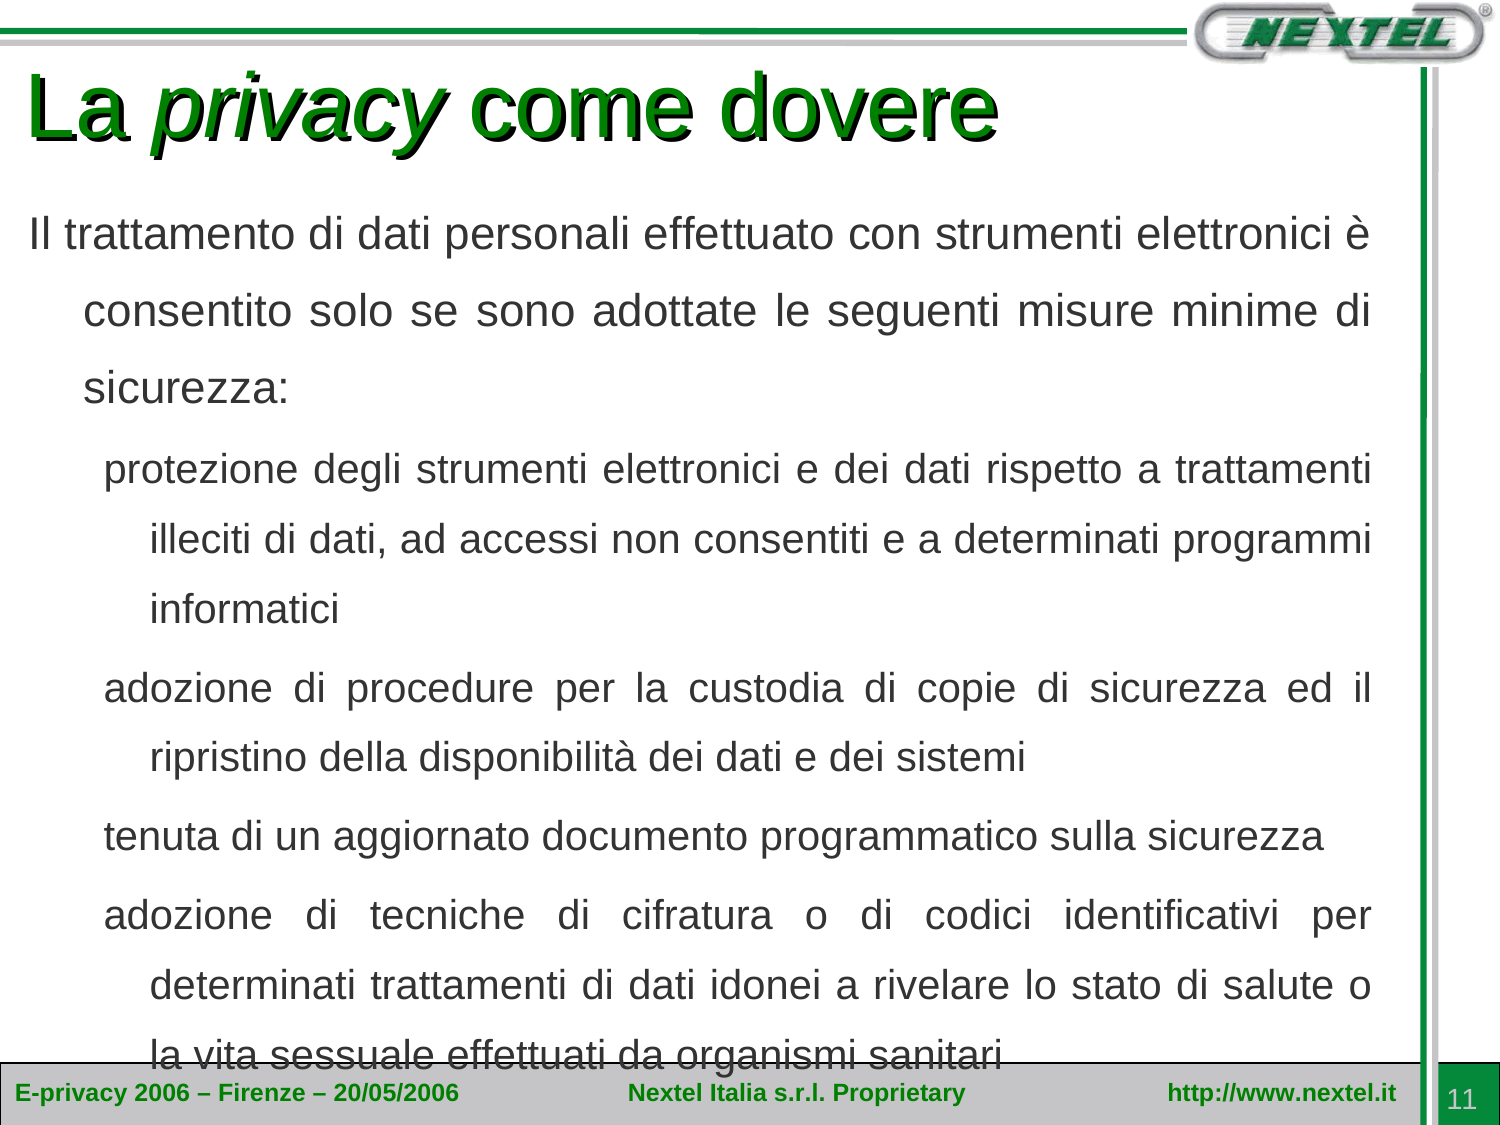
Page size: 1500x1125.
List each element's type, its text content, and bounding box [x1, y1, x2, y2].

picture [1187, 0, 1500, 67]
list Il trattamento di dati personali effettuato con strumenti elettronici è consentito solo se sono adottate le seguenti misure minime di sicurezza: protezione degli strumenti elettronici e dei dati rispetto a trattamenti illeciti di dati, ad accessi non consentiti e a determinati programmi informatici adozione di procedure per la custodia di copie di sicurezza ed il ripristino della disponibilità dei dati e dei sistemi tenuta di un aggiornato documento programmatico sulla sicurezza adozione di tecniche di cifratura o di codici identificativi per determinati trattamenti di dati idonei a rivelare lo stato di salute o la vita sessuale effettuati da organismi sanitari [13, 175, 1388, 1064]
title La privacy come dovere [10, 30, 1361, 181]
